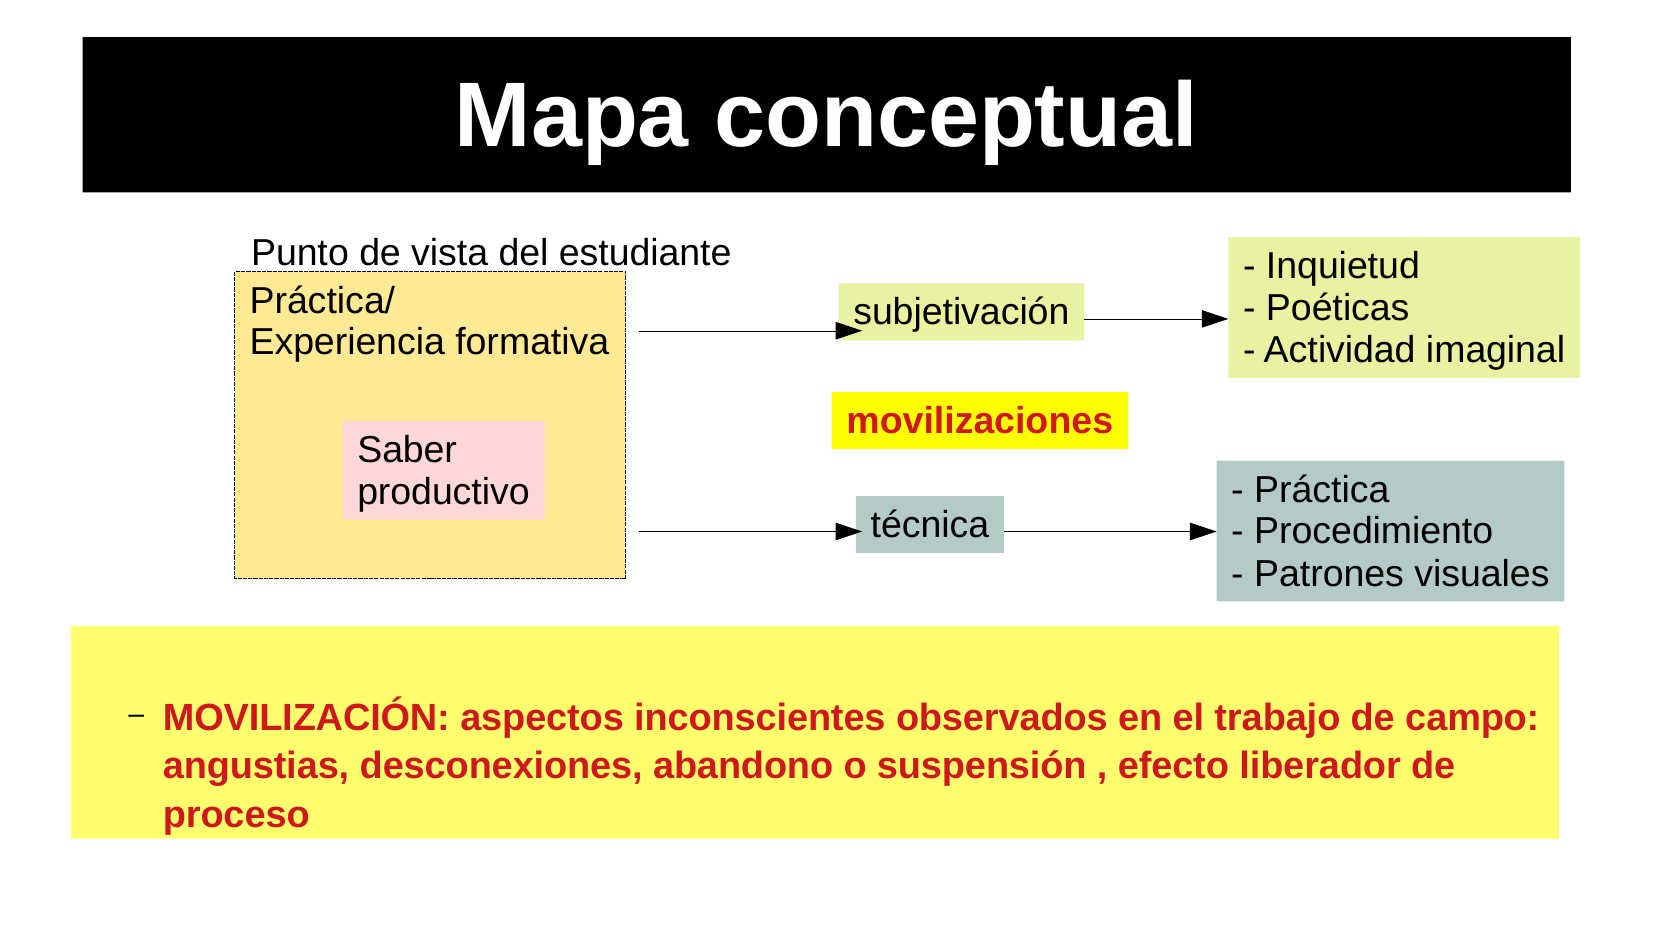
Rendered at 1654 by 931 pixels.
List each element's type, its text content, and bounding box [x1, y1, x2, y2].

text_box Saber productivo [342, 420, 545, 520]
text_box - Inquietud - Poéticas - Actividad imaginal [1228, 237, 1581, 378]
text_box - Práctica - Procedimiento - Patrones visuales [1216, 460, 1565, 602]
title Mapa conceptual [82, 37, 1571, 193]
text_box movilizaciones [831, 392, 1129, 449]
text_box Punto de vista del estudiante [236, 224, 747, 282]
list MOVILIZACIÓN: aspectos inconscientes observados en el trabajo de campo: angustias, desconexiones, abandono o suspensión , efecto liberador de proceso [70, 625, 1559, 839]
text_box subjetivación [838, 283, 1085, 341]
text_box Práctica/ Experiencia formativa [234, 271, 626, 579]
text_box técnica [855, 496, 1004, 553]
